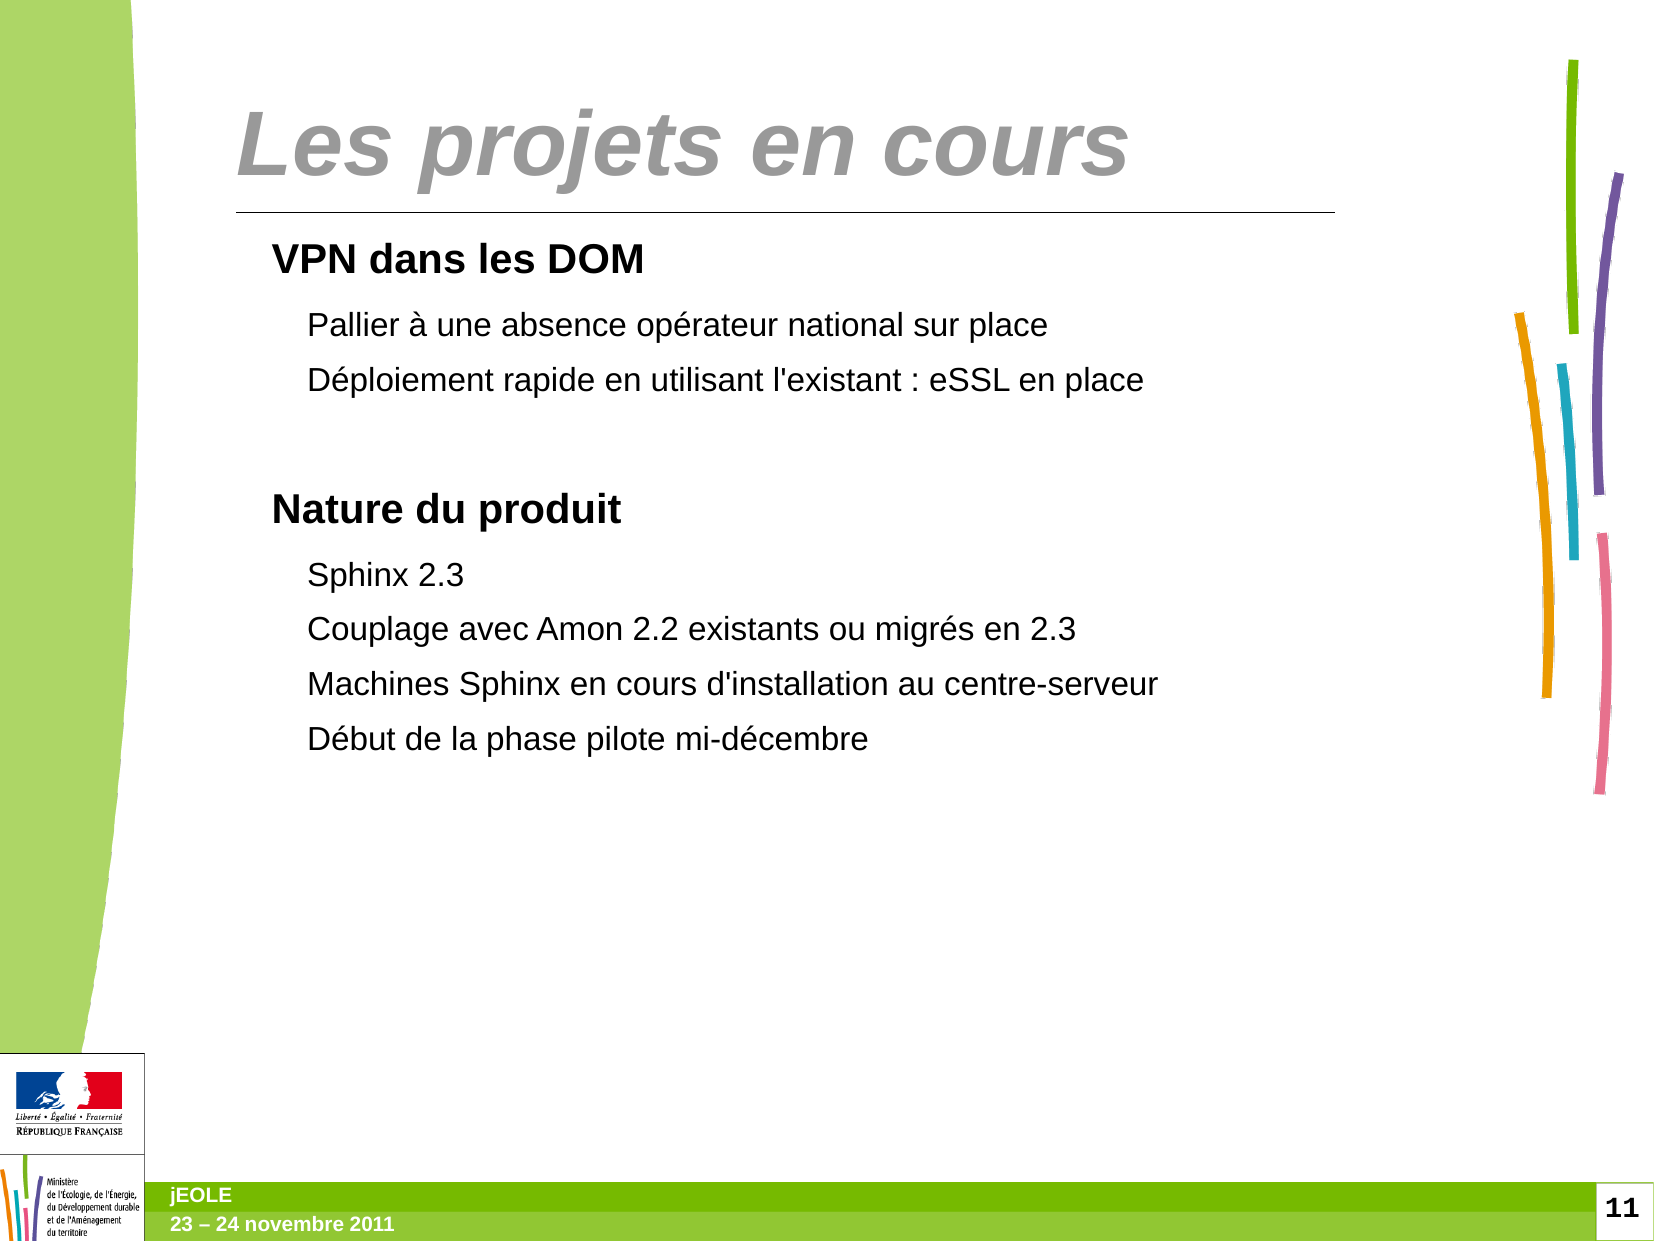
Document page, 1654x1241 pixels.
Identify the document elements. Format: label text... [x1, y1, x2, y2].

picture [0, 0, 1654, 1241]
list VPN dans les DOM Pallier à une absence opérateur national sur place Déploiement rapide en utilisant l'existant : eSSL en place Nature du produit Sphinx 2.3 Couplage avec Amon 2.2 existants ou migrés en 2.3 Machines Sphinx en cours d'installation au centre-serveur Début de la phase pilote mi-décembre [236, 236, 1506, 1108]
title Les projets en cours [236, 69, 1536, 218]
